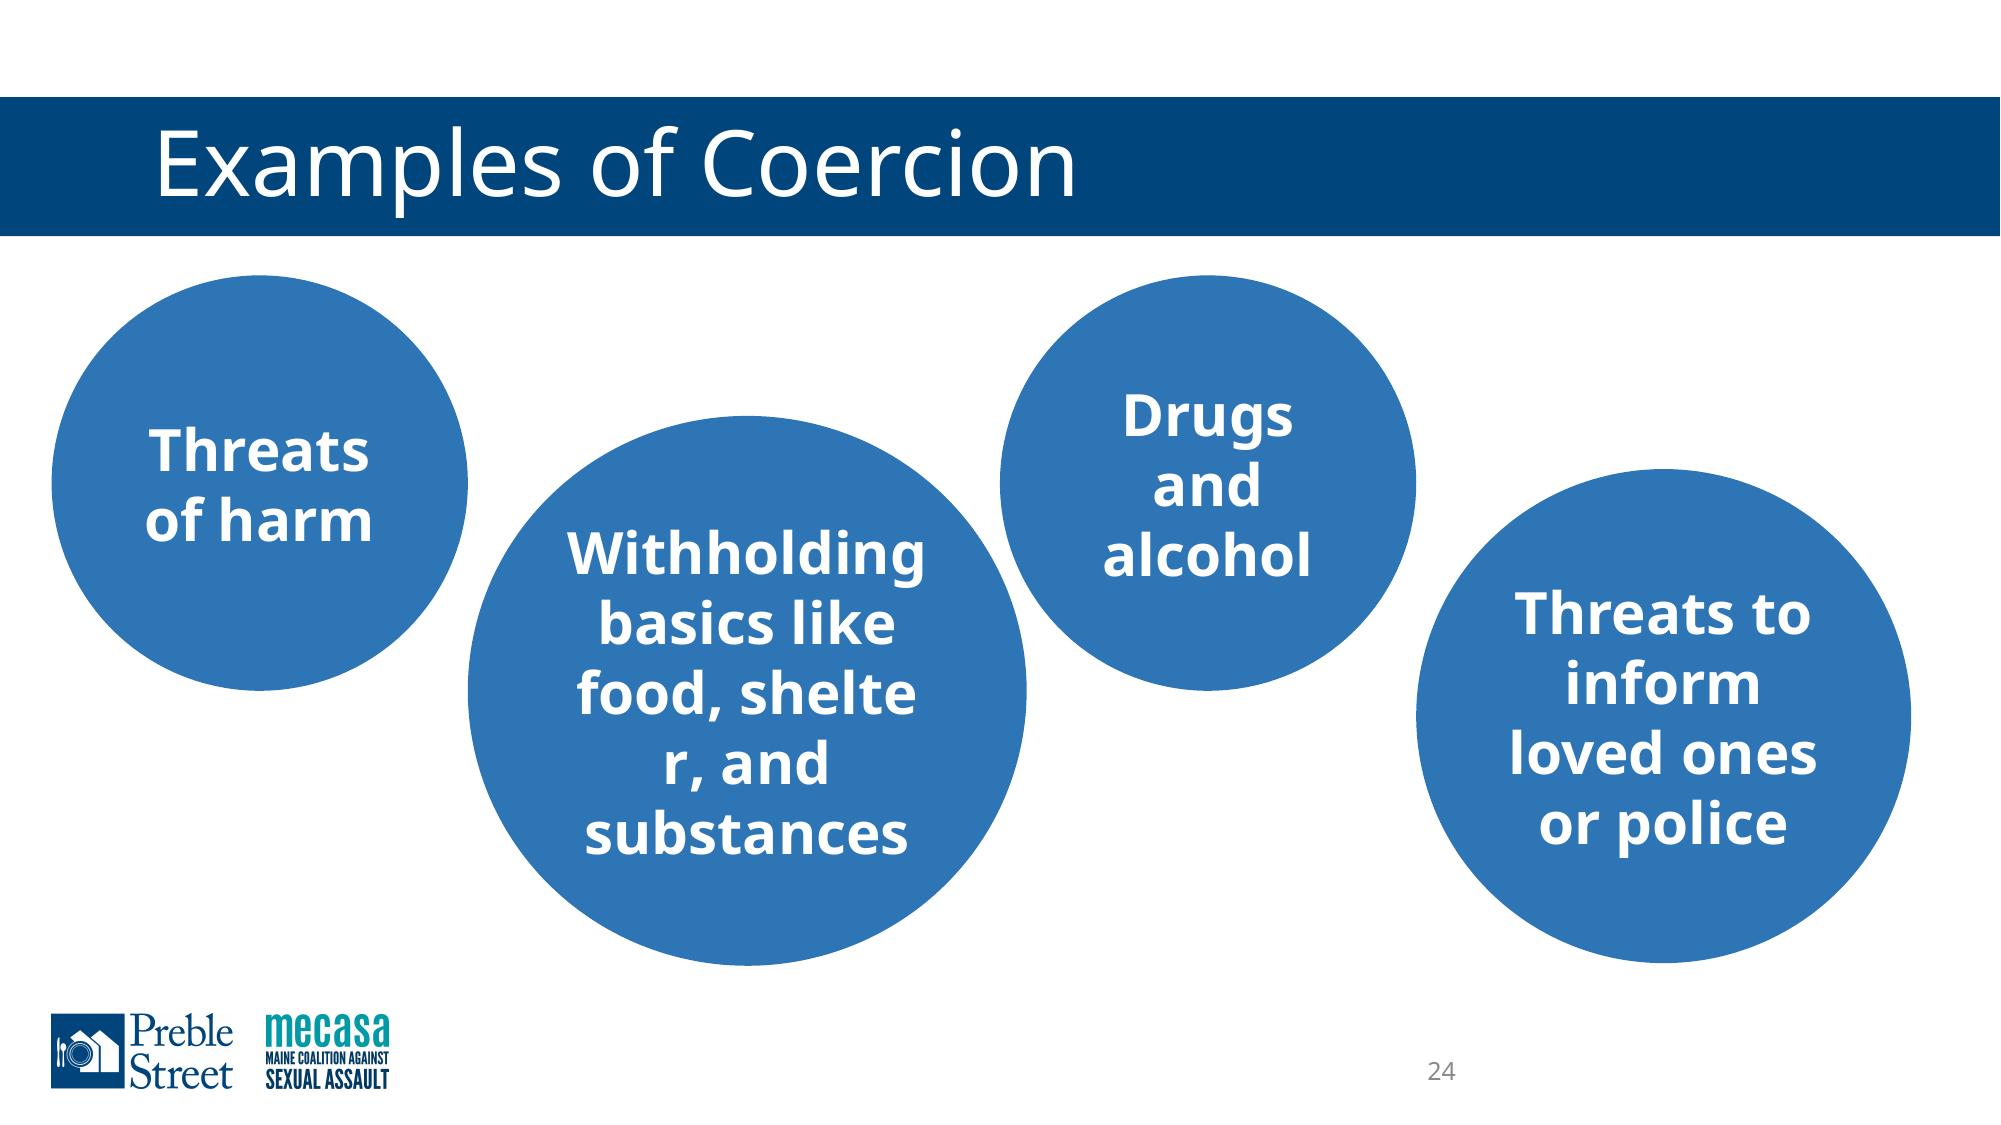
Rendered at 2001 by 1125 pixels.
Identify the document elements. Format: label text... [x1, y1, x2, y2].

slide_number 24 [1412, 1042, 1863, 1103]
text_box Threats to inform loved ones or police [1416, 469, 1912, 964]
text_box Withholding basics like food, shelter, and substances [467, 415, 1027, 966]
title Examples of Coercion [137, 57, 1863, 276]
text_box Threats of harm [51, 275, 468, 691]
text_box Drugs and alcohol [999, 275, 1417, 691]
